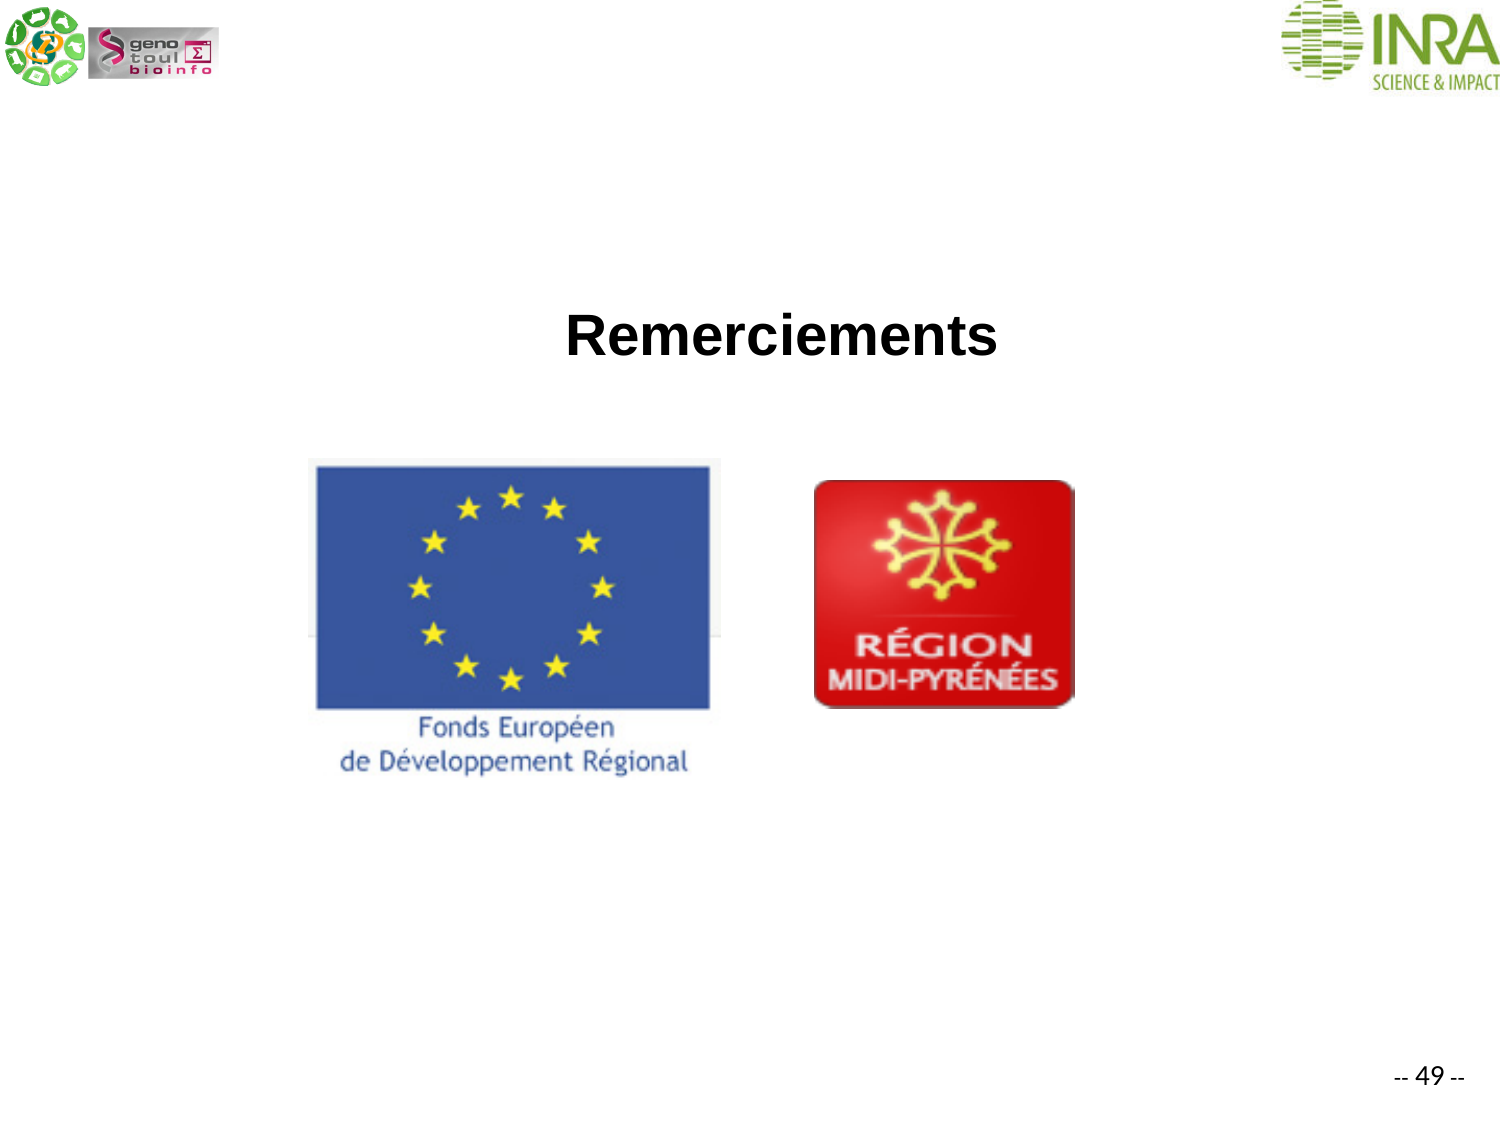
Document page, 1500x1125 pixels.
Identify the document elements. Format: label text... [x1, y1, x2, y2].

picture [1281, 0, 1500, 110]
picture [308, 458, 721, 780]
picture [5, 7, 85, 86]
text_box Remerciements [159, 295, 1406, 678]
picture [88, 27, 219, 79]
picture [814, 480, 1075, 709]
